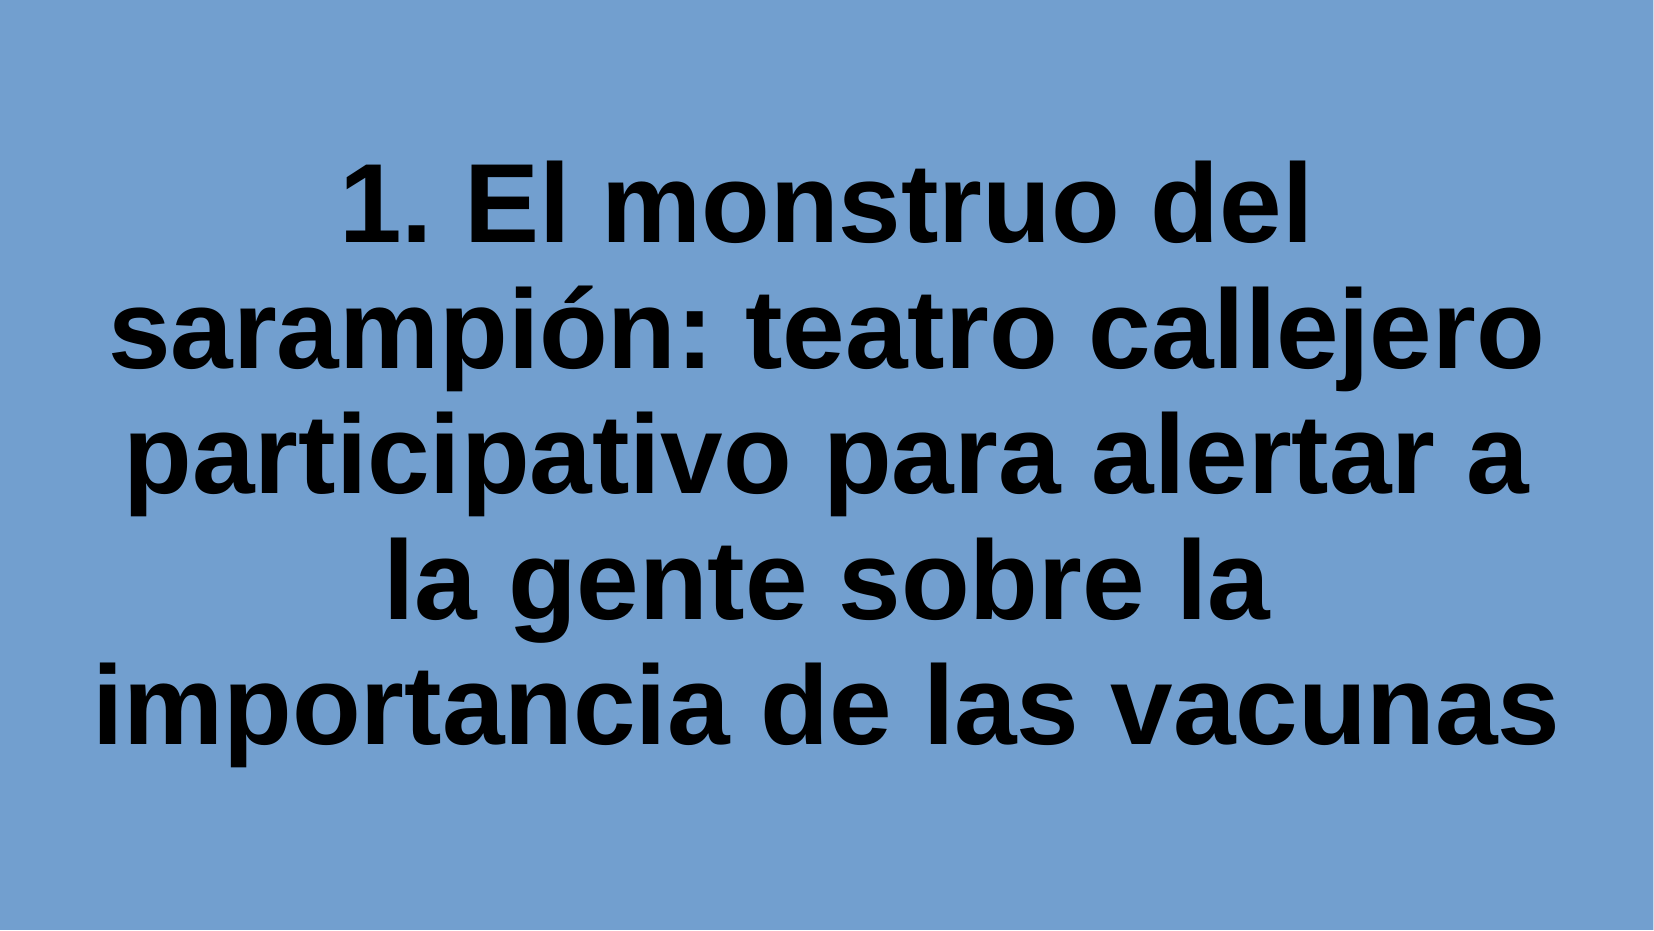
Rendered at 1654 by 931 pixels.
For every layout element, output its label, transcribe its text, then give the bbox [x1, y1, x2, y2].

title 1. El monstruo del sarampión: teatro callejero participativo para alertar a la gente sobre la importancia de las vacunas [82, 118, 1571, 792]
